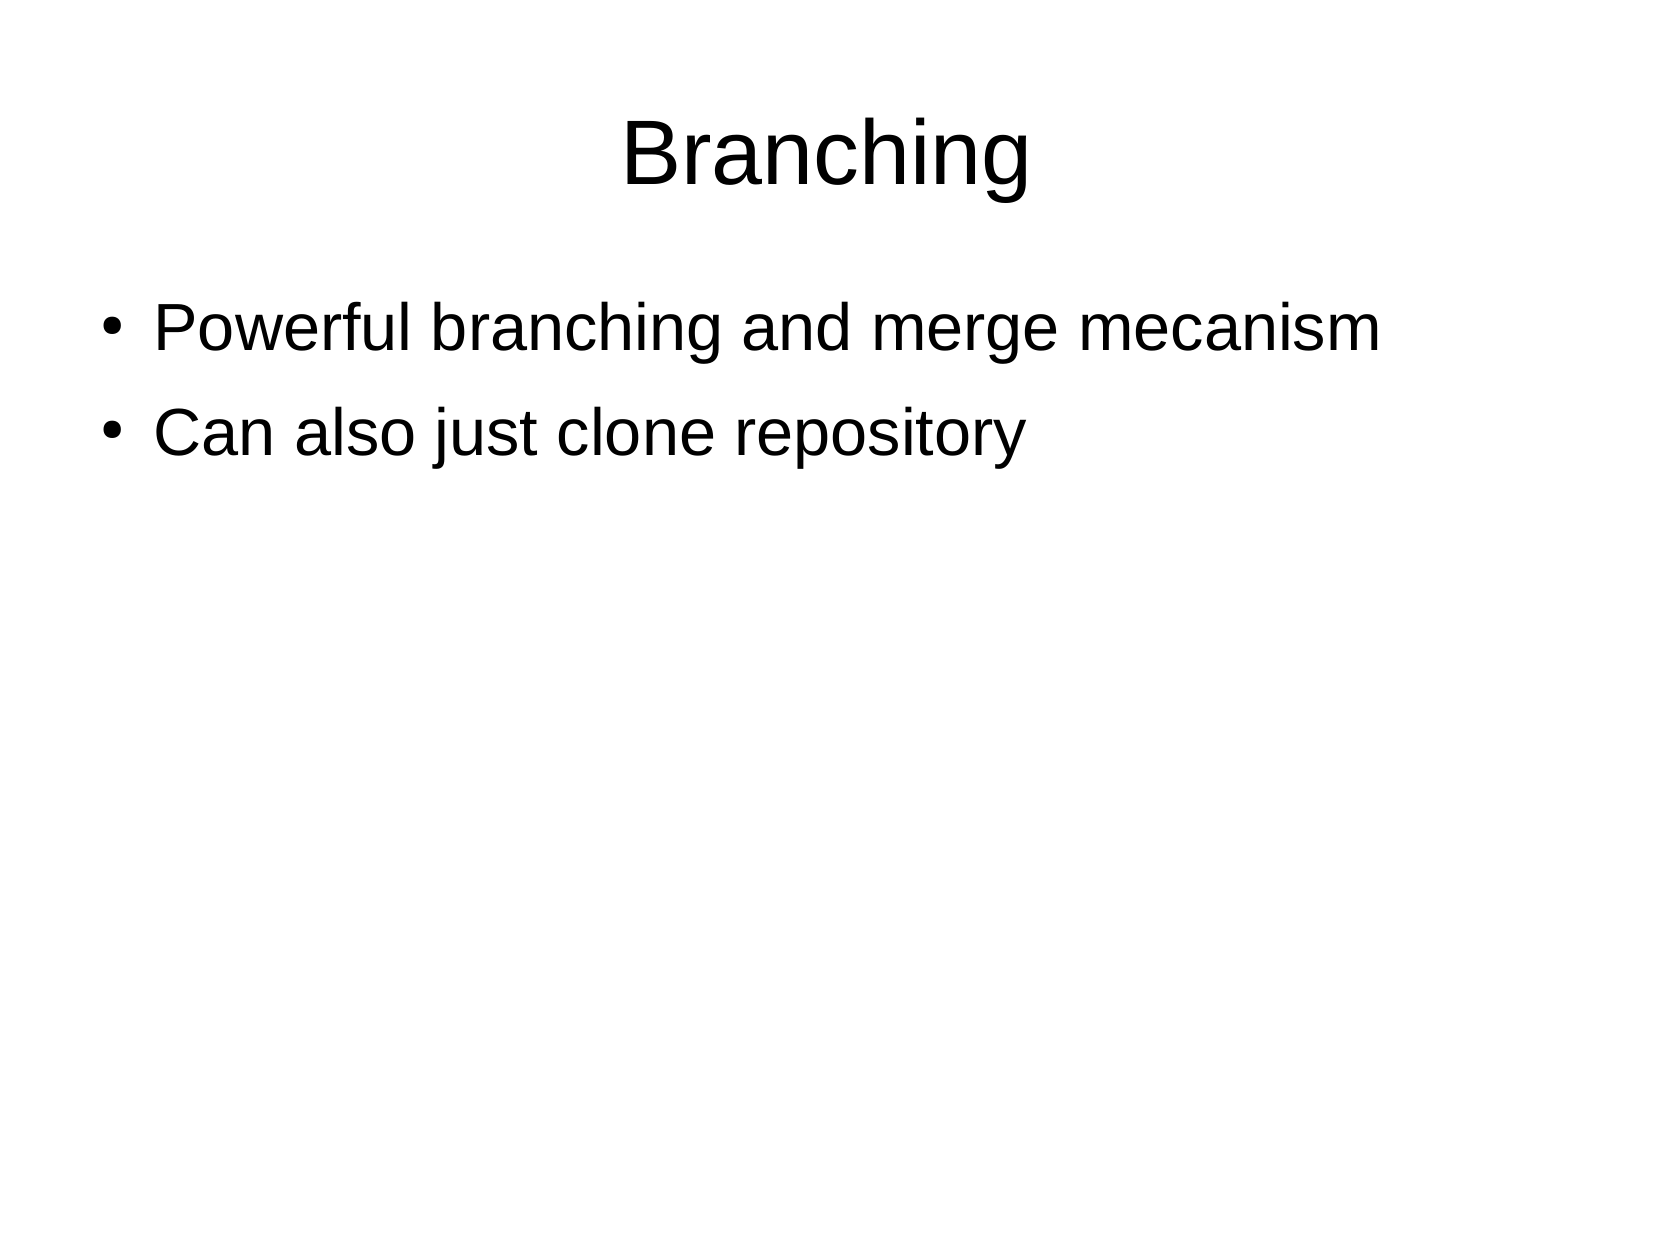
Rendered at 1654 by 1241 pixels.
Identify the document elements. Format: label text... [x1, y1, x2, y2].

title Branching [82, 49, 1571, 257]
list Powerful branching and merge mecanism Can also just clone repository [82, 290, 1538, 1010]
